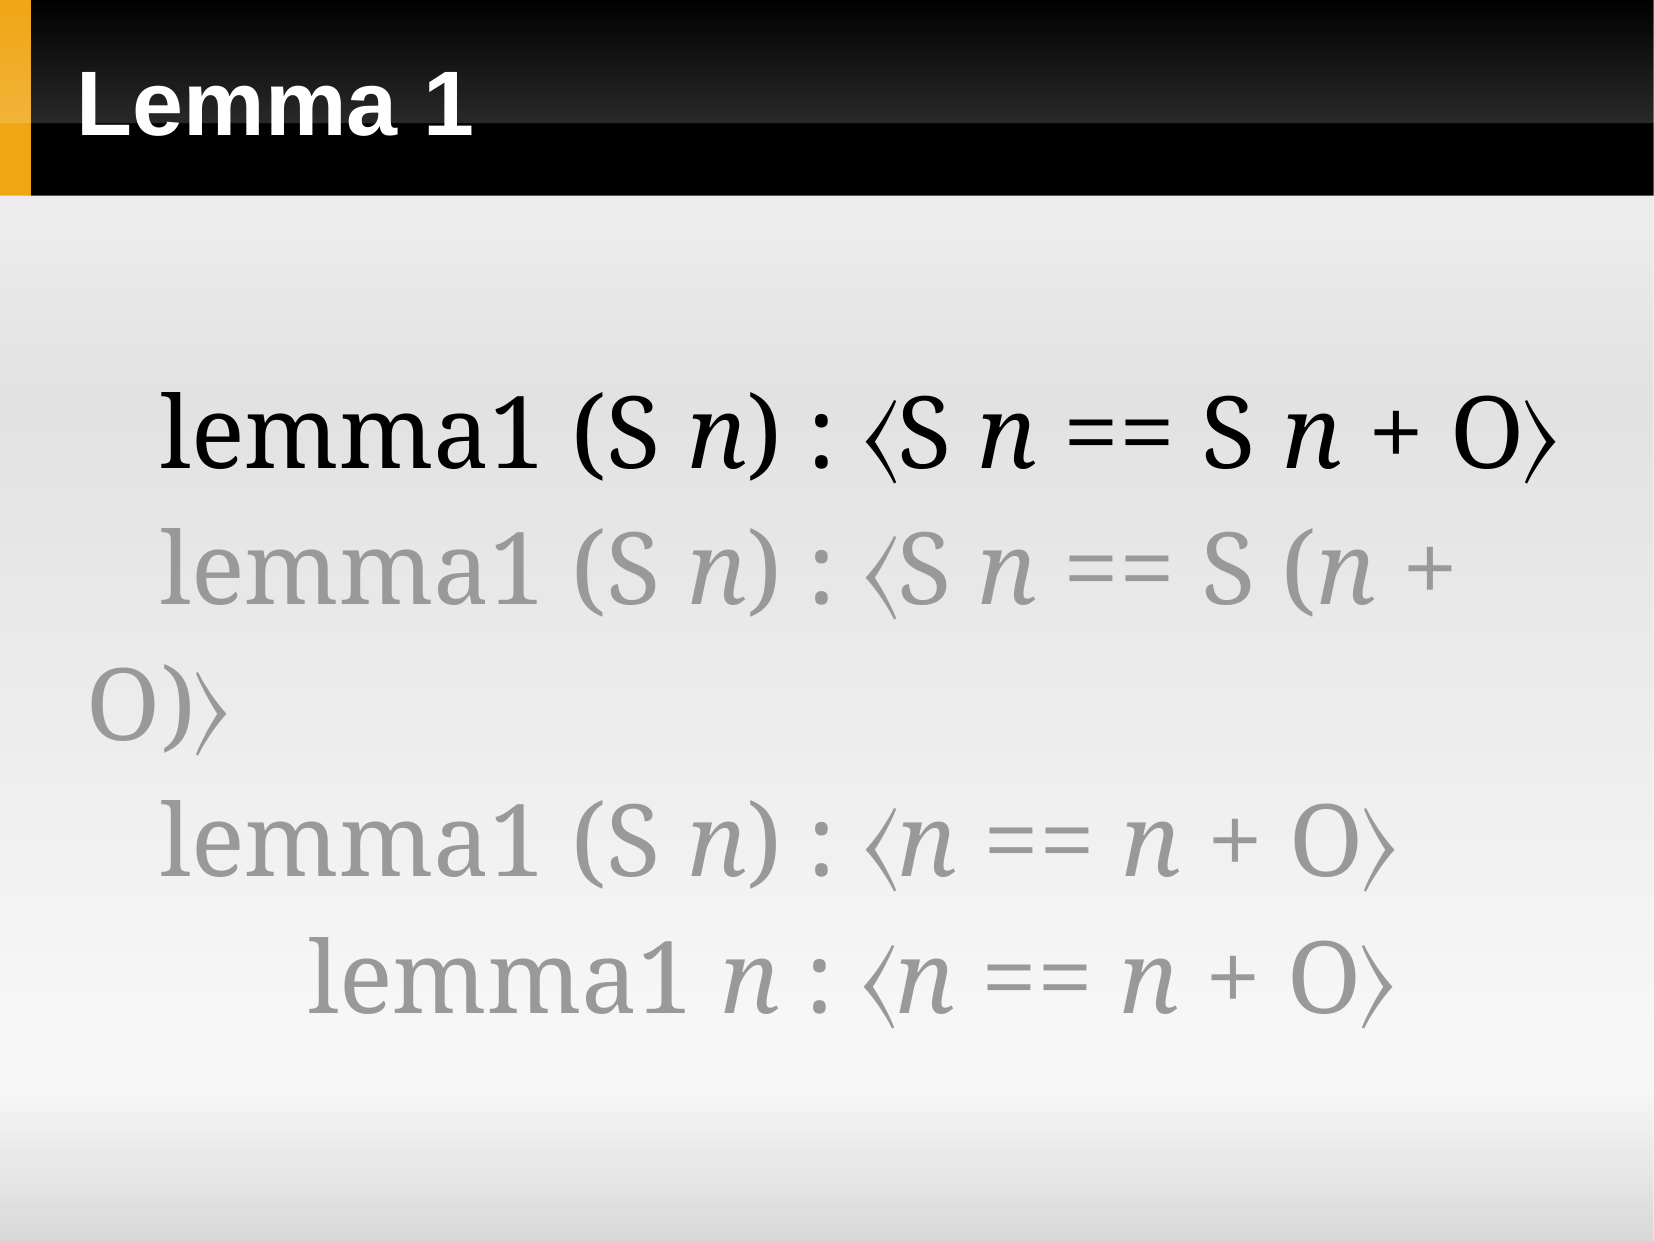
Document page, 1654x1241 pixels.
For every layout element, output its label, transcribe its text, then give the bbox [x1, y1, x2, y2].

picture [0, 0, 1654, 1241]
title Lemma 1 [76, 7, 1565, 200]
subtitle lemma1 (S n) : 〈S n == S n + O〉 lemma1 (S n) : 〈S n == S (n + O)〉 lemma1 (S n) : 〈n == n + O〉 lemma1 n : 〈n == n + O〉 [86, 300, 1576, 1104]
